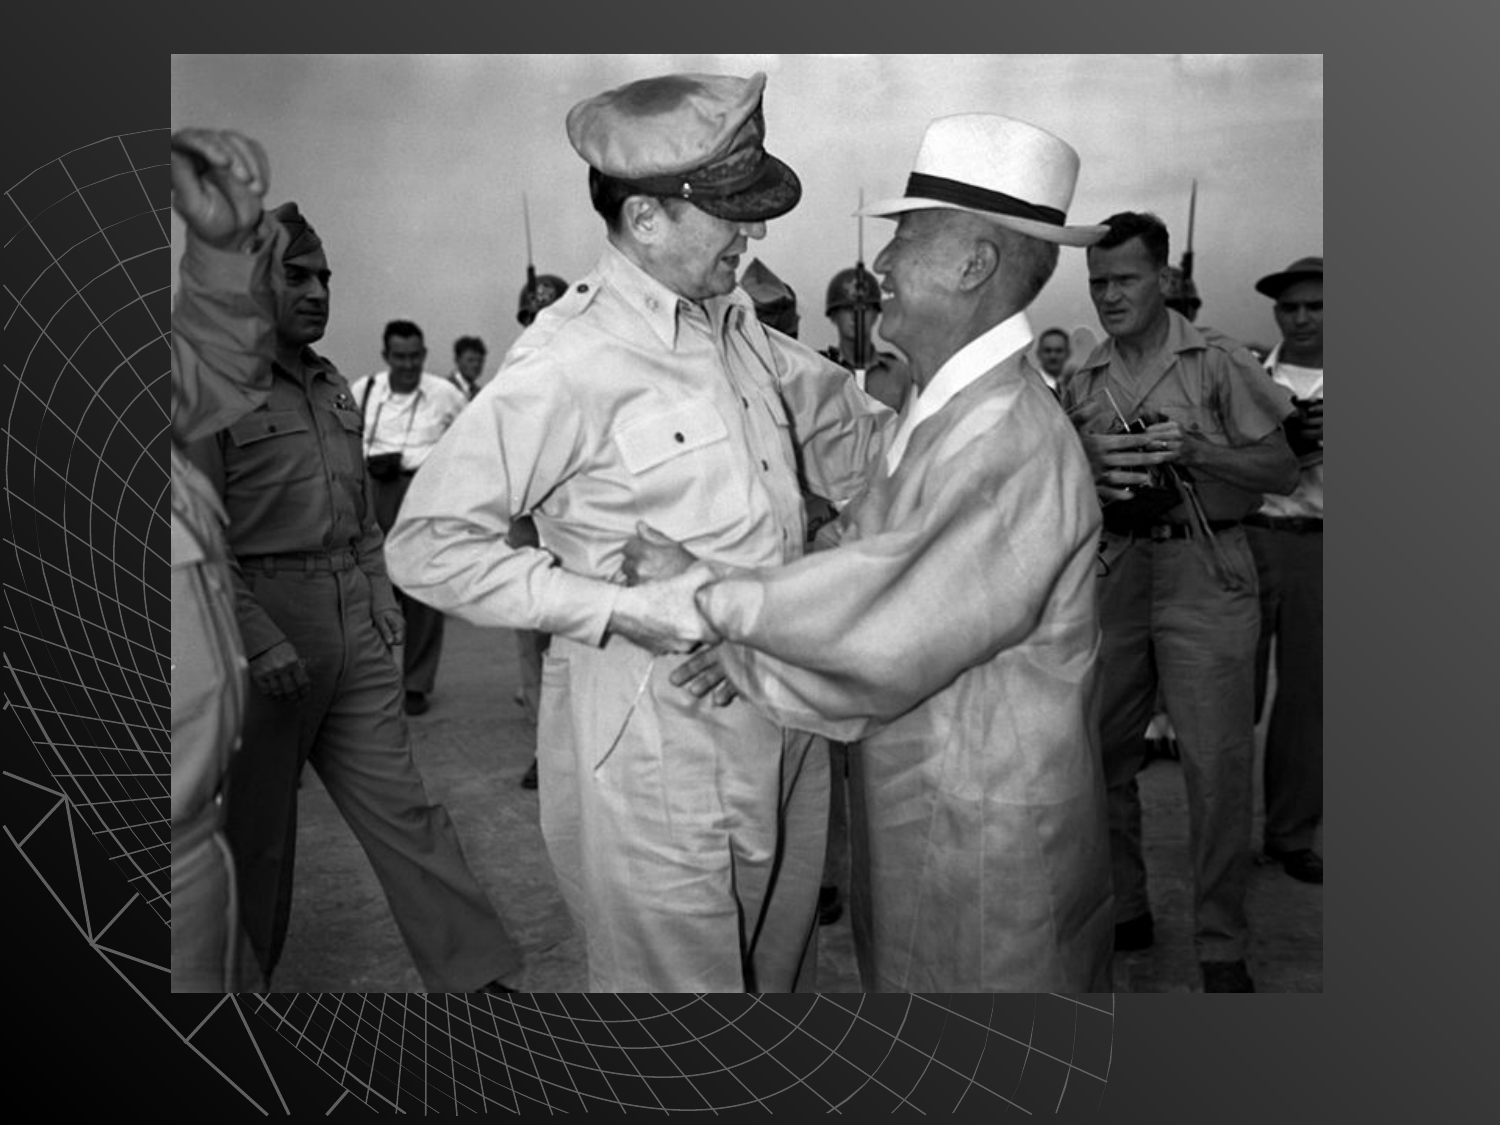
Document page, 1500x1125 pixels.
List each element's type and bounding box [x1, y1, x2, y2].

picture [171, 54, 1323, 993]
